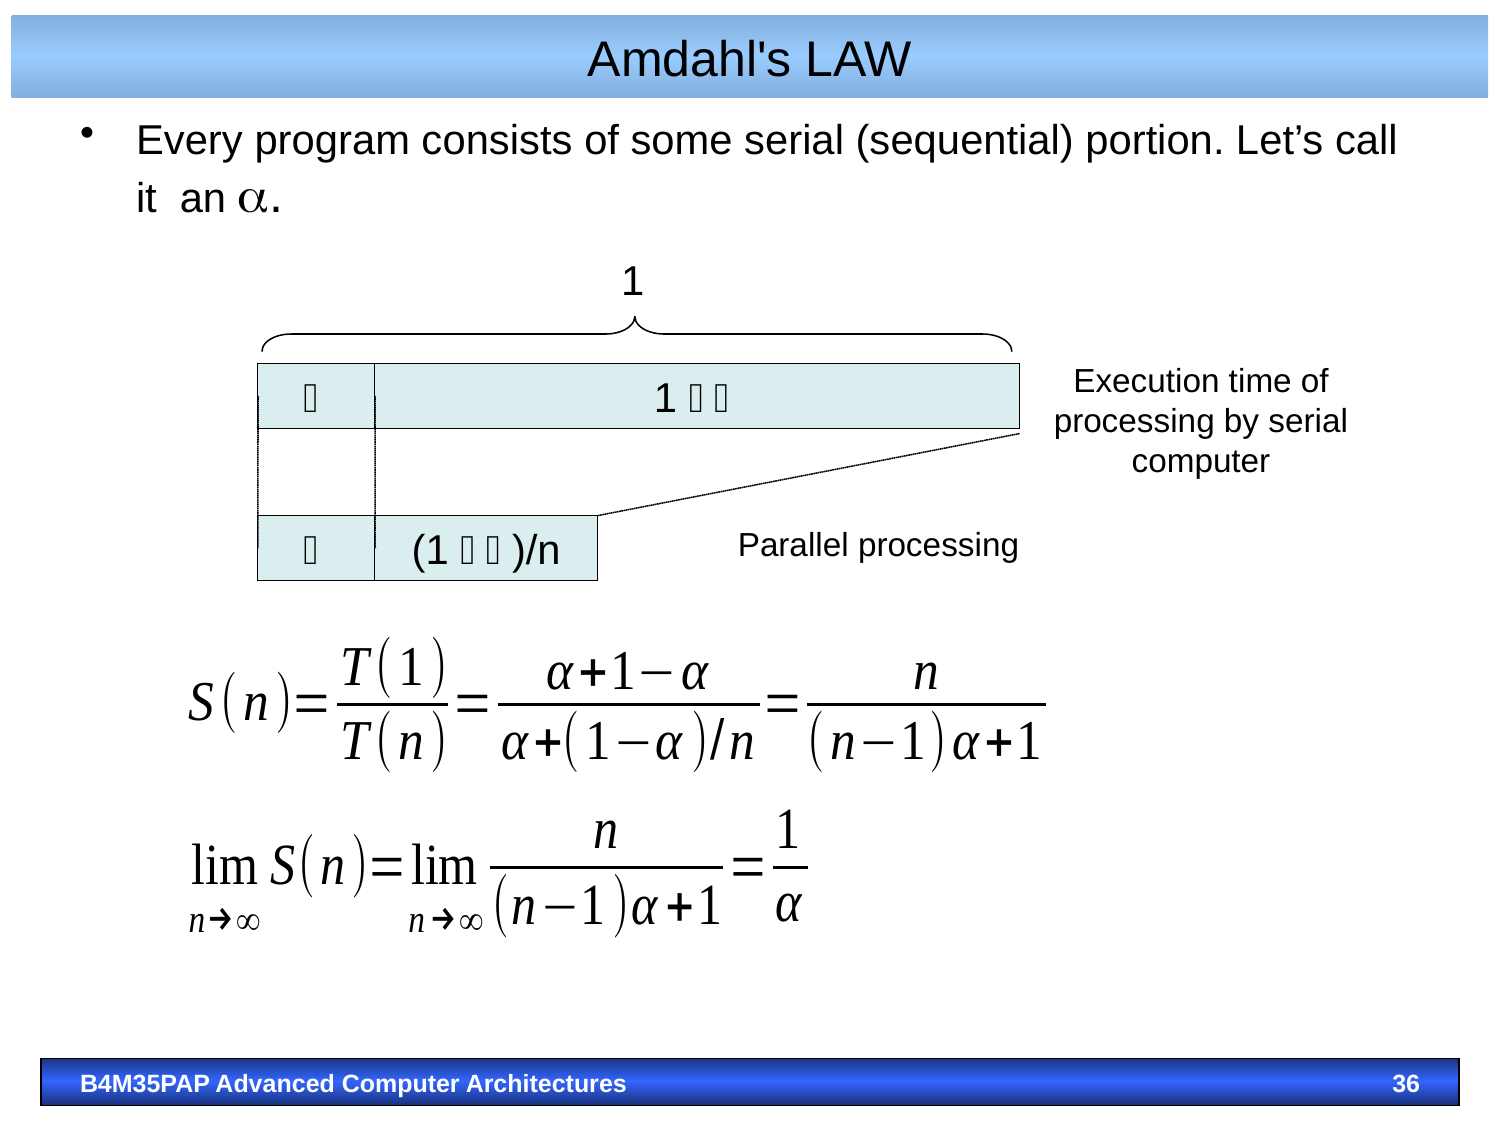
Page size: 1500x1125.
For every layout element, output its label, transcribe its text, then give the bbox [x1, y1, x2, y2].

text_box Execution time of processing by serial computer [1019, 351, 1383, 487]
text_box  [257, 363, 375, 429]
chart [175, 632, 1067, 777]
text_box (1  )/n [374, 515, 598, 581]
text_box Parallel processing [597, 515, 1161, 571]
chart [175, 796, 827, 941]
text_box  [257, 515, 374, 581]
title Amdahl's LAW [11, 15, 1489, 98]
text_box 1   [375, 363, 1019, 429]
text_box Every program consists of some serial (sequential) portion. Let’s call it an . [64, 105, 1436, 1043]
text_box 1 [574, 246, 692, 311]
